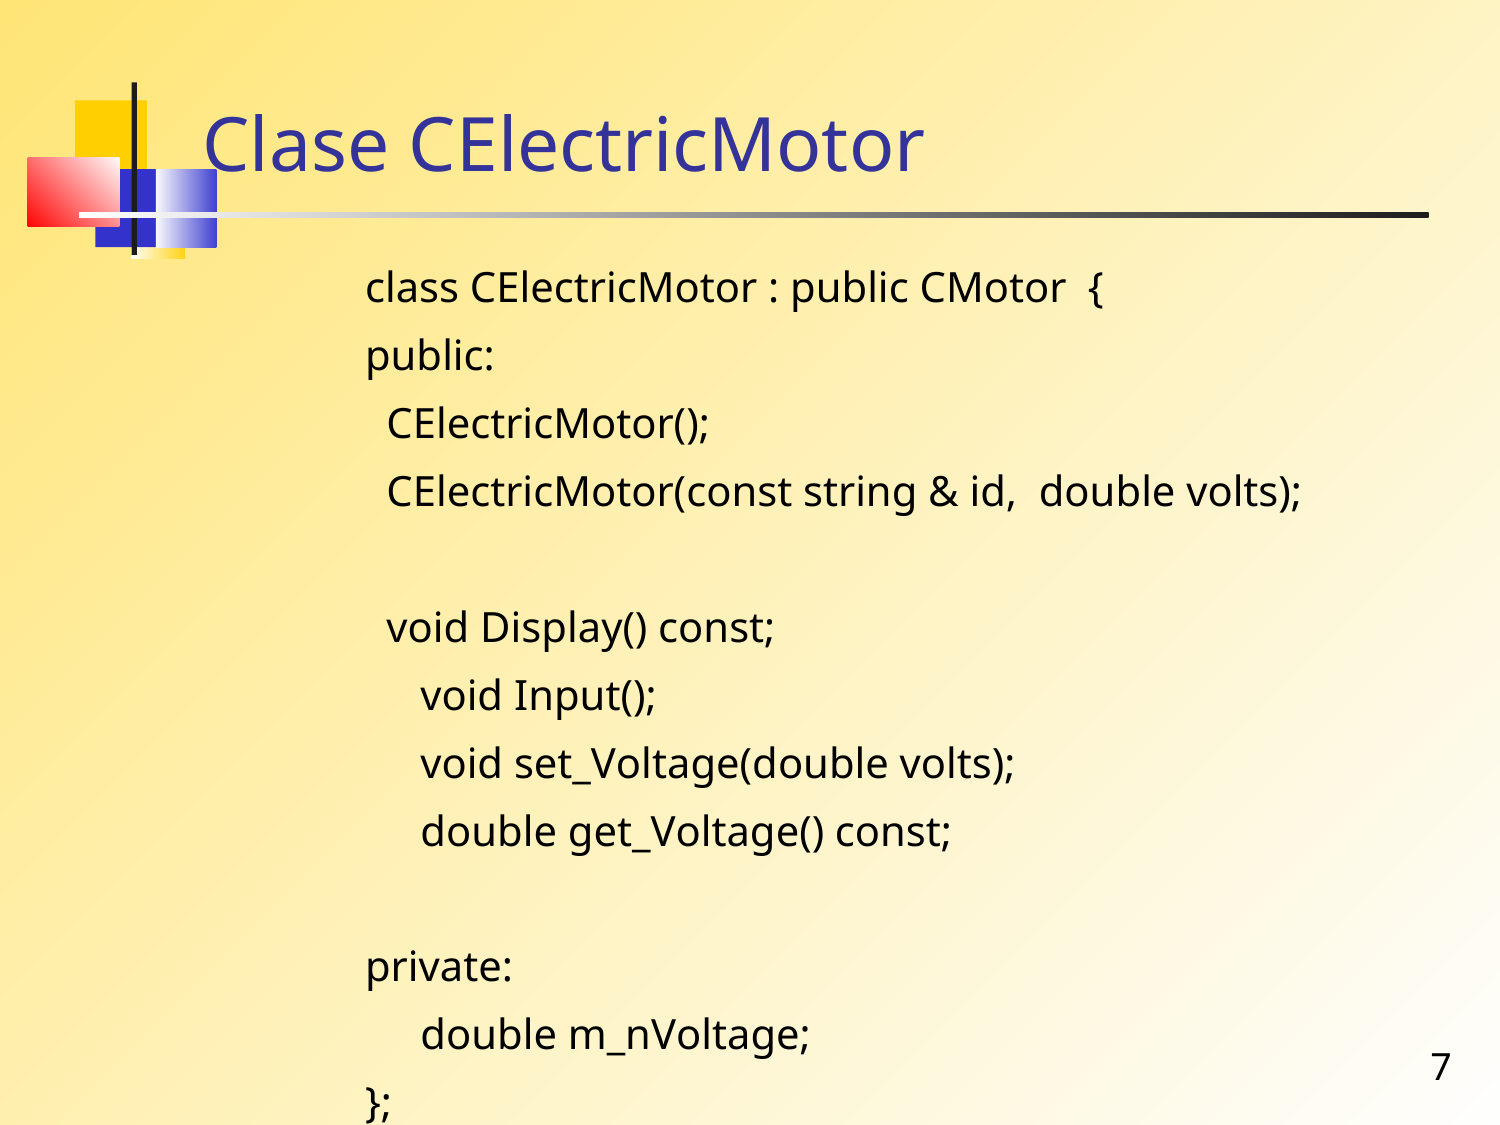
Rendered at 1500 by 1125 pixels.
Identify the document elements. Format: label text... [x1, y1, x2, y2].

title Clase CElectricMotor [187, 37, 1466, 201]
list class CElectricMotor : public CMotor { public: CElectricMotor(); CElectricMotor(const string & id, double volts); void Display() const; void Input(); void set_Voltage(double volts); double get_Voltage() const; private: double m_nVoltage; }; [350, 249, 1463, 1047]
